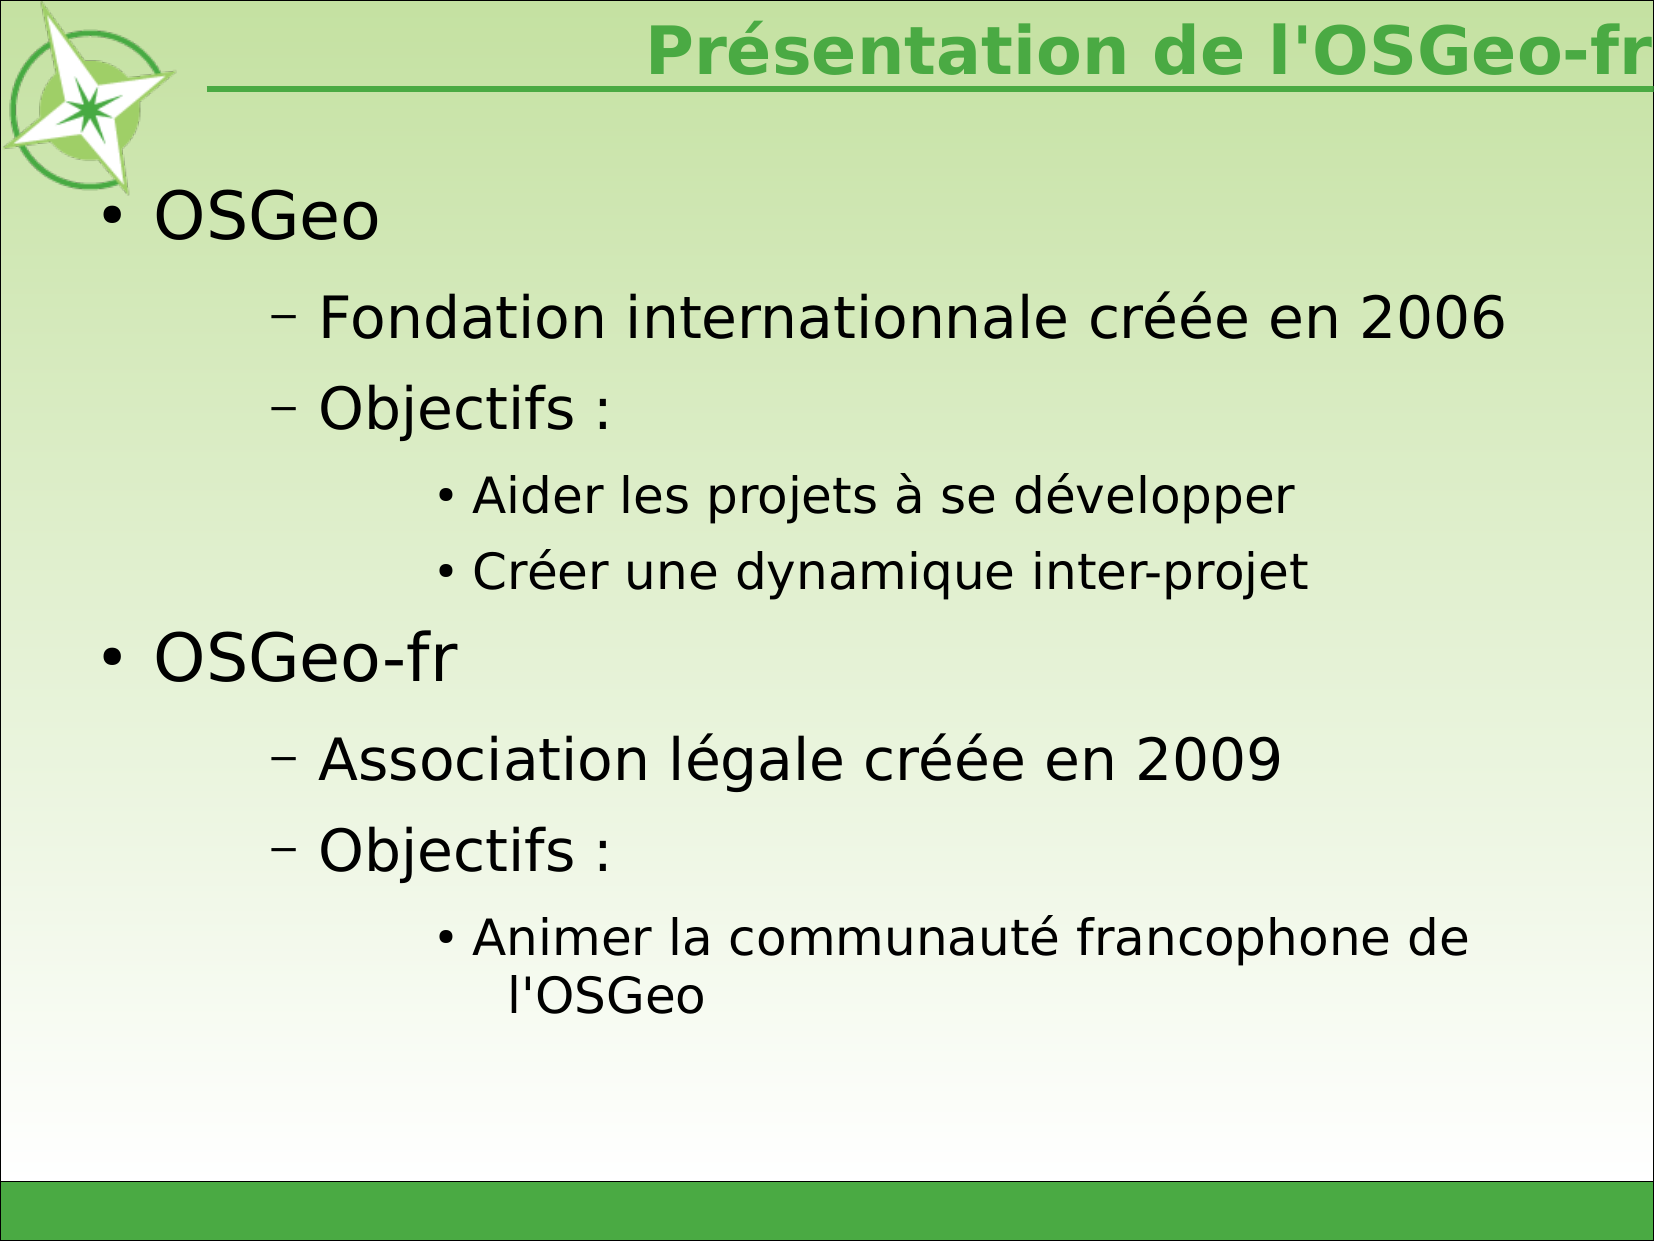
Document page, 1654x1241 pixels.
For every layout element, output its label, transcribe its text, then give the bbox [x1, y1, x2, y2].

list OSGeo Fondation internationnale créée en 2006 Objectifs : Aider les projets à se développer Créer une dynamique inter-projet OSGeo-fr Association légale créée en 2009 Objectifs : Animer la communauté francophone de l'OSGeo [82, 177, 1571, 1109]
picture [2, 0, 178, 197]
title Présentation de l'OSGeo-fr [165, 2, 1654, 101]
